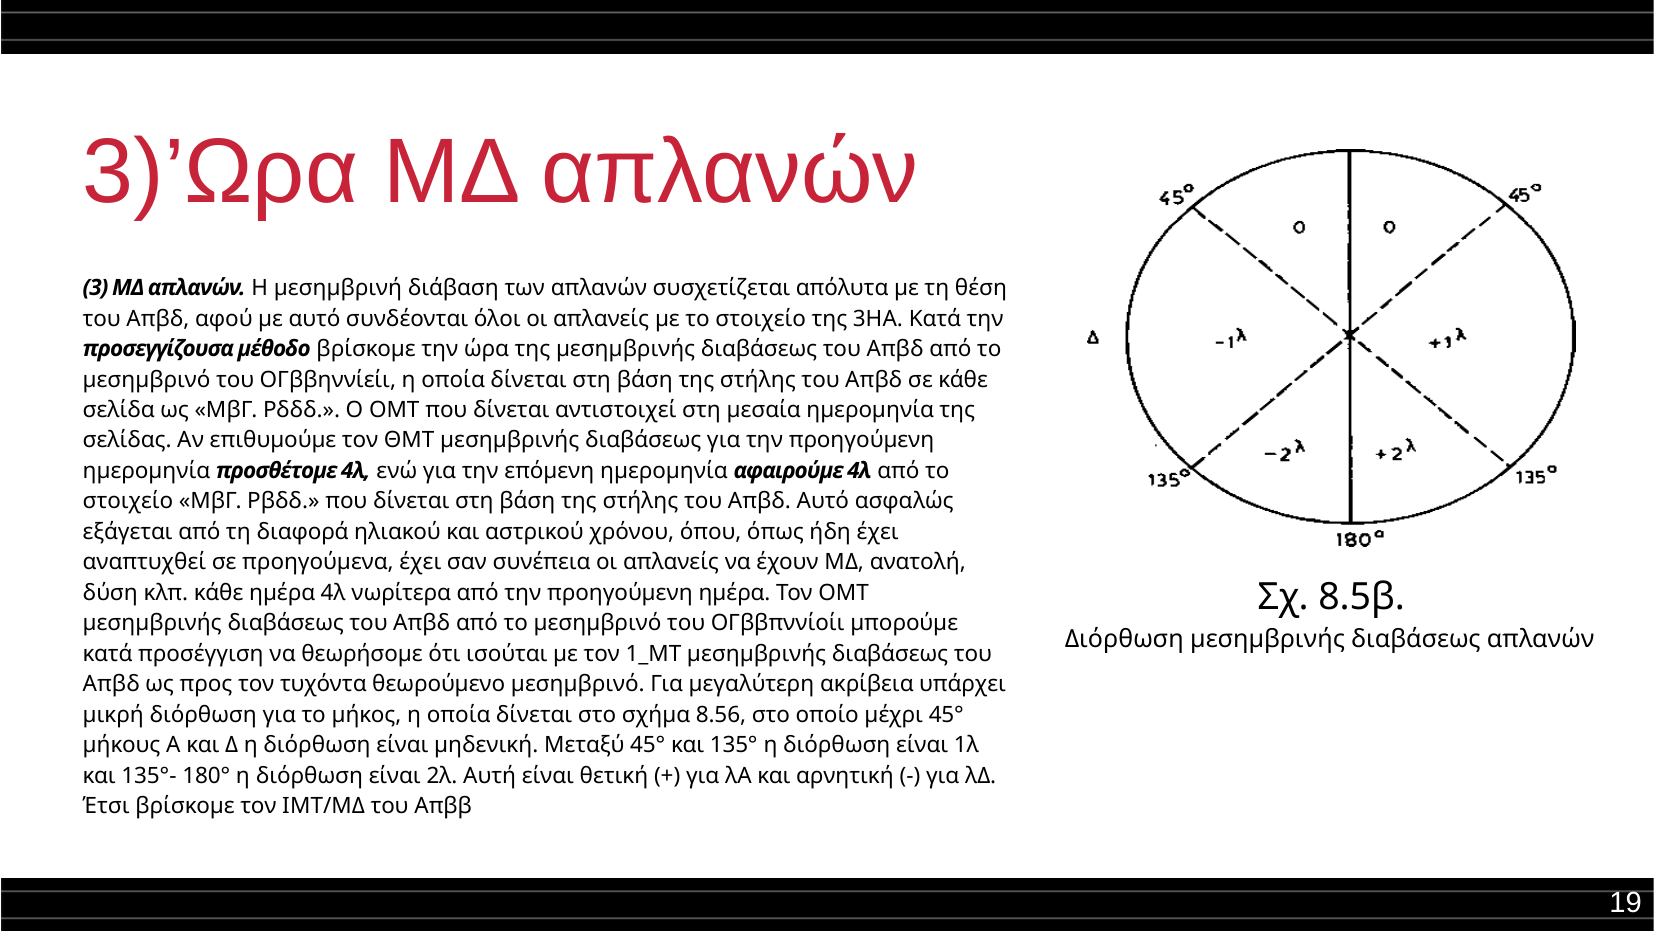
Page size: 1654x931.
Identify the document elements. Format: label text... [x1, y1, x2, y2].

title 3)’Ωρα ΜΔ απλανών [82, 92, 1571, 249]
list (3) ΜΔ απλανών. Η μεσημβρινή διάβαση των απλανών συσχετίζεται απόλυτα με τη θέση του Απβδ, αφού με αυτό συνδέονται όλοι οι απλανείς με το στοιχείο της 3ΗΑ. Κατά την προσεγγίζουσα μέθοδο βρίσκομε την ώρα της μεσημβρινής διαβάσεως του Απβδ από το μεσημβρινό του ΟΓββηννίείι, η οποία δίνεται στη βάση της στήλης του Απβδ σε κάθε σελίδα ως «ΜβΓ. Ρδδδ.». Ο ΟΜΤ που δίνεται αντιστοιχεί στη μεσαία ημερομηνία της σελίδας. Αν επιθυμούμε τον ΘΜΤ μεσημβρινής διαβάσεως για την προηγούμενη ημερομηνία προσθέτομε 4λ, ενώ για την επόμενη ημερομηνία αφαιρούμε 4λ από το στοιχείο «ΜβΓ. Ρβδδ.» που δίνεται στη βάση της στήλης του Απβδ. Αυτό ασφαλώς εξάγεται από τη διαφορά ηλιακού και αστρικού χρόνου, όπου, όπως ήδη έχει αναπτυχθεί σε προηγούμενα, έχει σαν συνέπεια οι απλανείς να έχουν ΜΔ, ανατολή, δύση κλπ. κάθε ημέρα 4λ νωρίτερα από την προηγούμενη ημέρα. Τον ΟΜΤ μεσημβρινής διαβάσεως του Απβδ από το μεσημβρινό του ΟΓββπννίοίι μπορούμε κατά προσέγγιση να θεωρήσομε ότι ισούται με τον 1_ΜΤ μεσημβρινής διαβάσεως του Απβδ ως προς τον τυχόντα θεωρούμενο μεσημβρινό. Για μεγαλύτερη ακρίβεια υπάρχει μικρή διόρθωση για το μήκος, η οποία δίνεται στο σχήμα 8.56, στο οποίο μέχρι 45° μήκους Α και Δ η διόρθωση είναι μηδενική. Μεταξύ 45° και 135° η διόρθωση είναι 1λ και 135°- 180° η διόρθωση είναι 2λ. Αυτή είναι θετική (+) για λΑ και αρνητική (-) για λΔ. Έτσι βρίσκομε τον ΙΜΤ/ΜΔ του Απββ [82, 271, 1013, 826]
picture [1, 0, 1654, 54]
text_box Σχ. 8.5β. Διόρθωση μεσημβρινής διαβάσεως απλανών [1050, 562, 1613, 648]
picture [1, 878, 1654, 931]
picture [1087, 149, 1576, 547]
